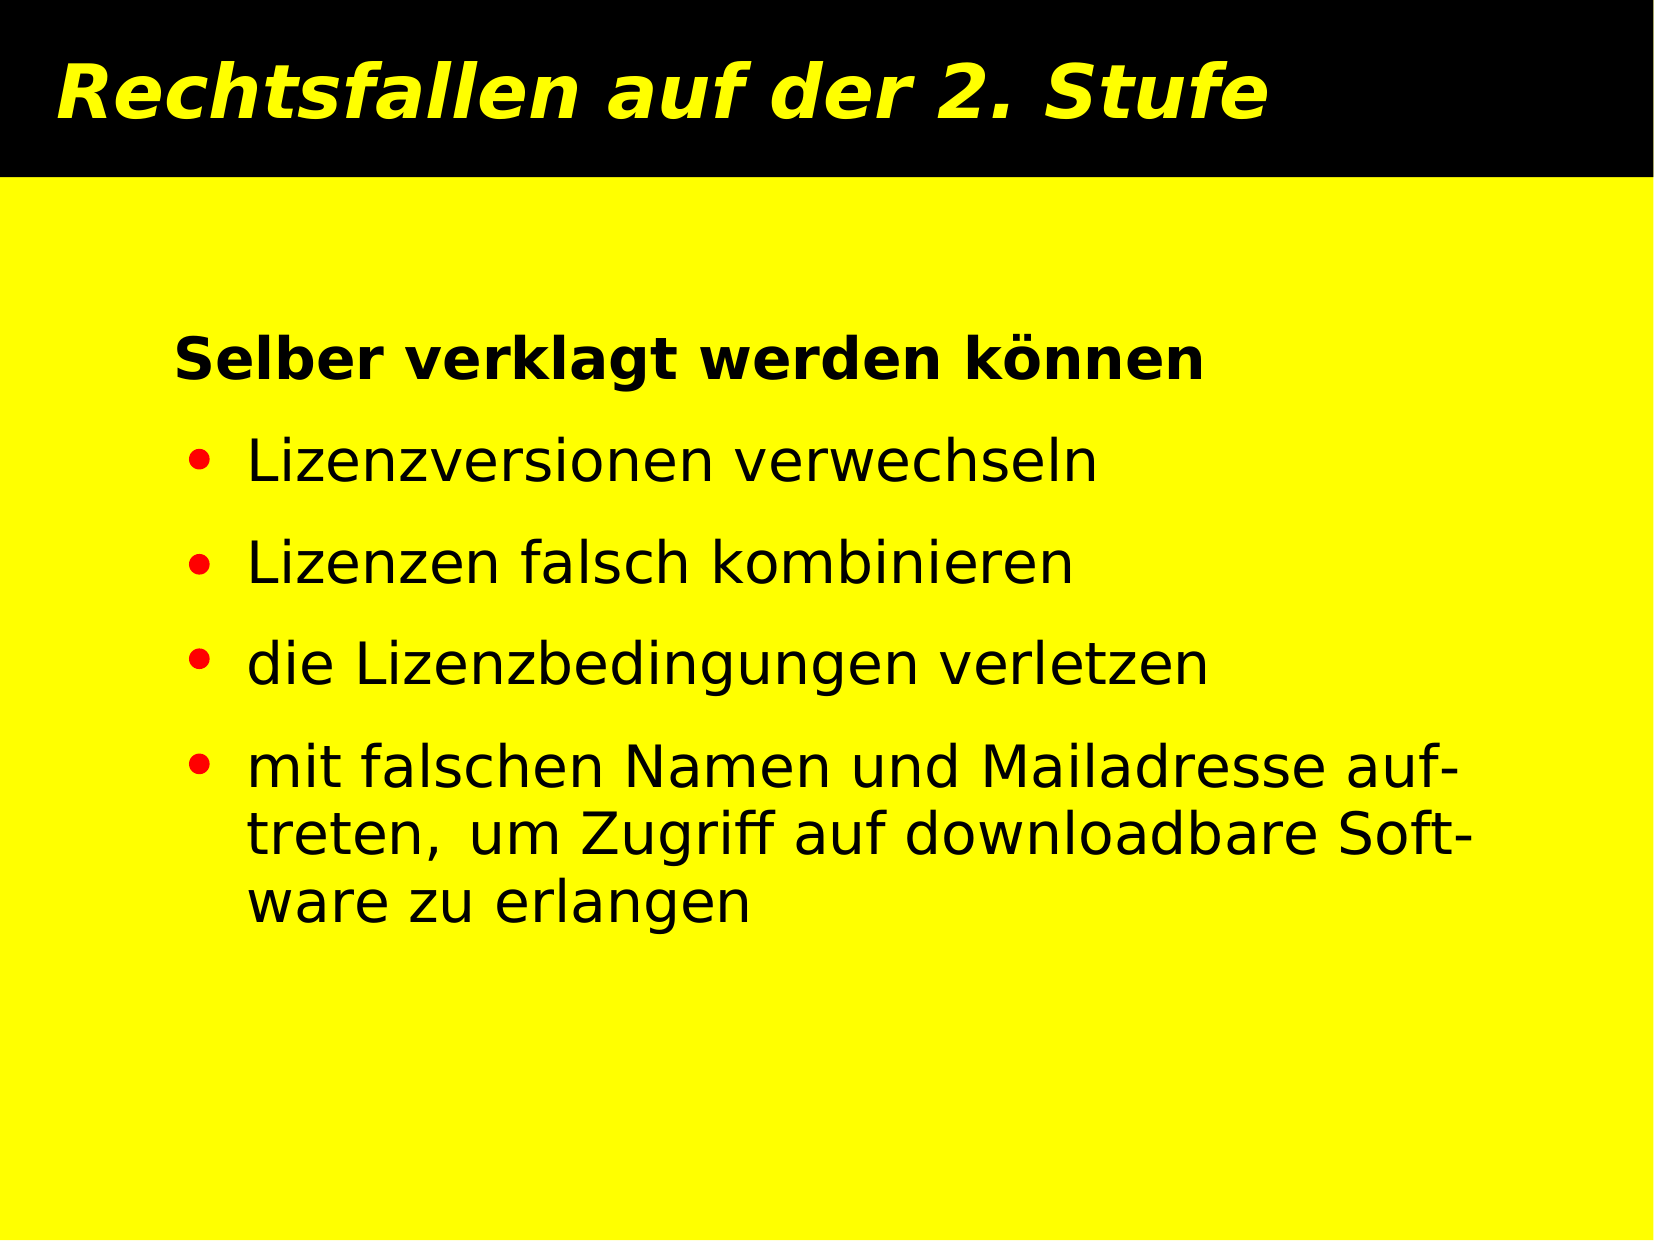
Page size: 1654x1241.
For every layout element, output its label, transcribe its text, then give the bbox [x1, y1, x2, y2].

text_box Selber verklagt werden können Lizenzversionen verwechseln Lizenzen falsch kombinieren die Lizenzbedingungen verletzen mit falschen Namen und Mailadresse auf- treten, um Zugriff auf downloadbare Soft- ware zu erlangen [158, 317, 1492, 944]
text_box [0, 0, 1654, 1241]
text_box Rechtsfallen auf der 2. Stufe [41, 41, 1264, 144]
